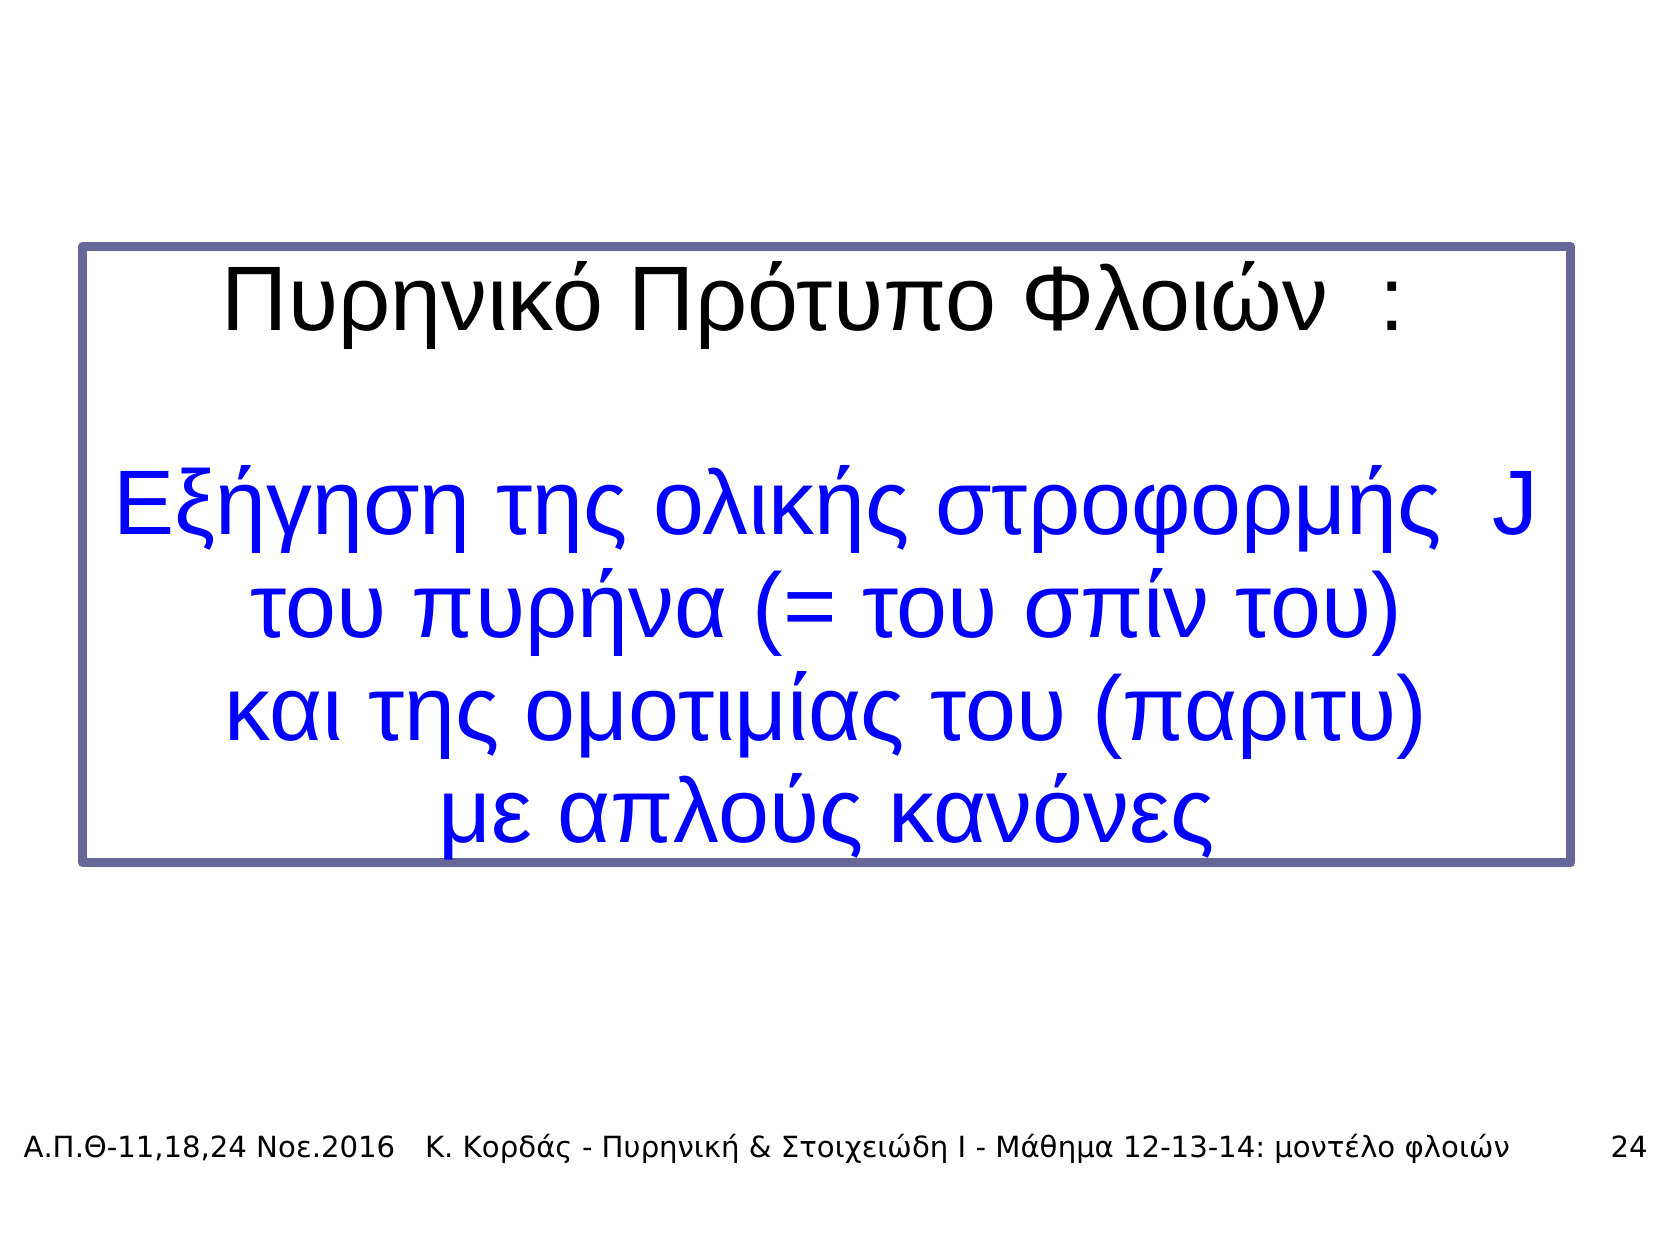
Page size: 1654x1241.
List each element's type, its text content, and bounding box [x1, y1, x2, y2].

title Πυρηνικό Πρότυπο Φλοιών : Εξήγηση της ολικής στροφορμής J του πυρήνα (= του σπίν του) και της ομοτιμίας του (παριτυ) με απλούς κανόνες [82, 246, 1571, 863]
